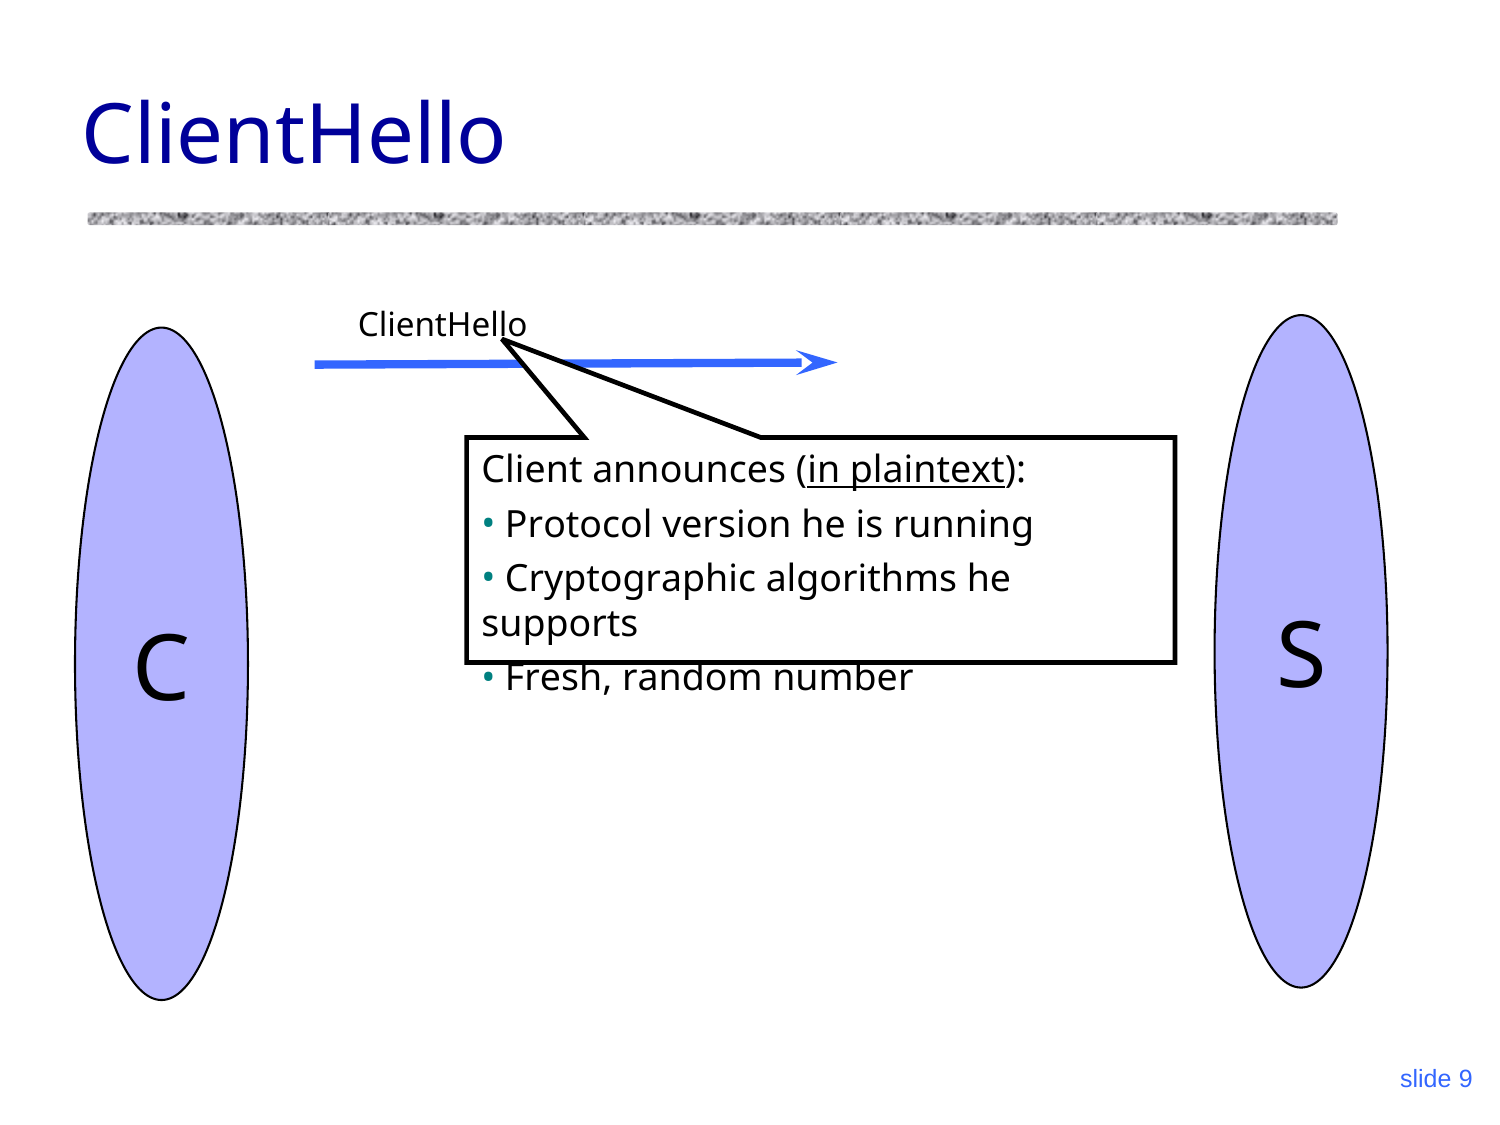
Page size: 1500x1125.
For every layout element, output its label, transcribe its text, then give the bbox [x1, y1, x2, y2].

text_box slide <number> [1174, 1025, 1488, 1101]
text_box Client announces (in plaintext): Protocol version he is running Cryptographic algorithms he supports Fresh, random number [466, 339, 1176, 663]
text_box S [1214, 315, 1388, 988]
title ClientHello [66, 37, 1342, 188]
text_box C [75, 327, 248, 1001]
text_box ClientHello [343, 295, 543, 351]
picture [87, 212, 1338, 226]
